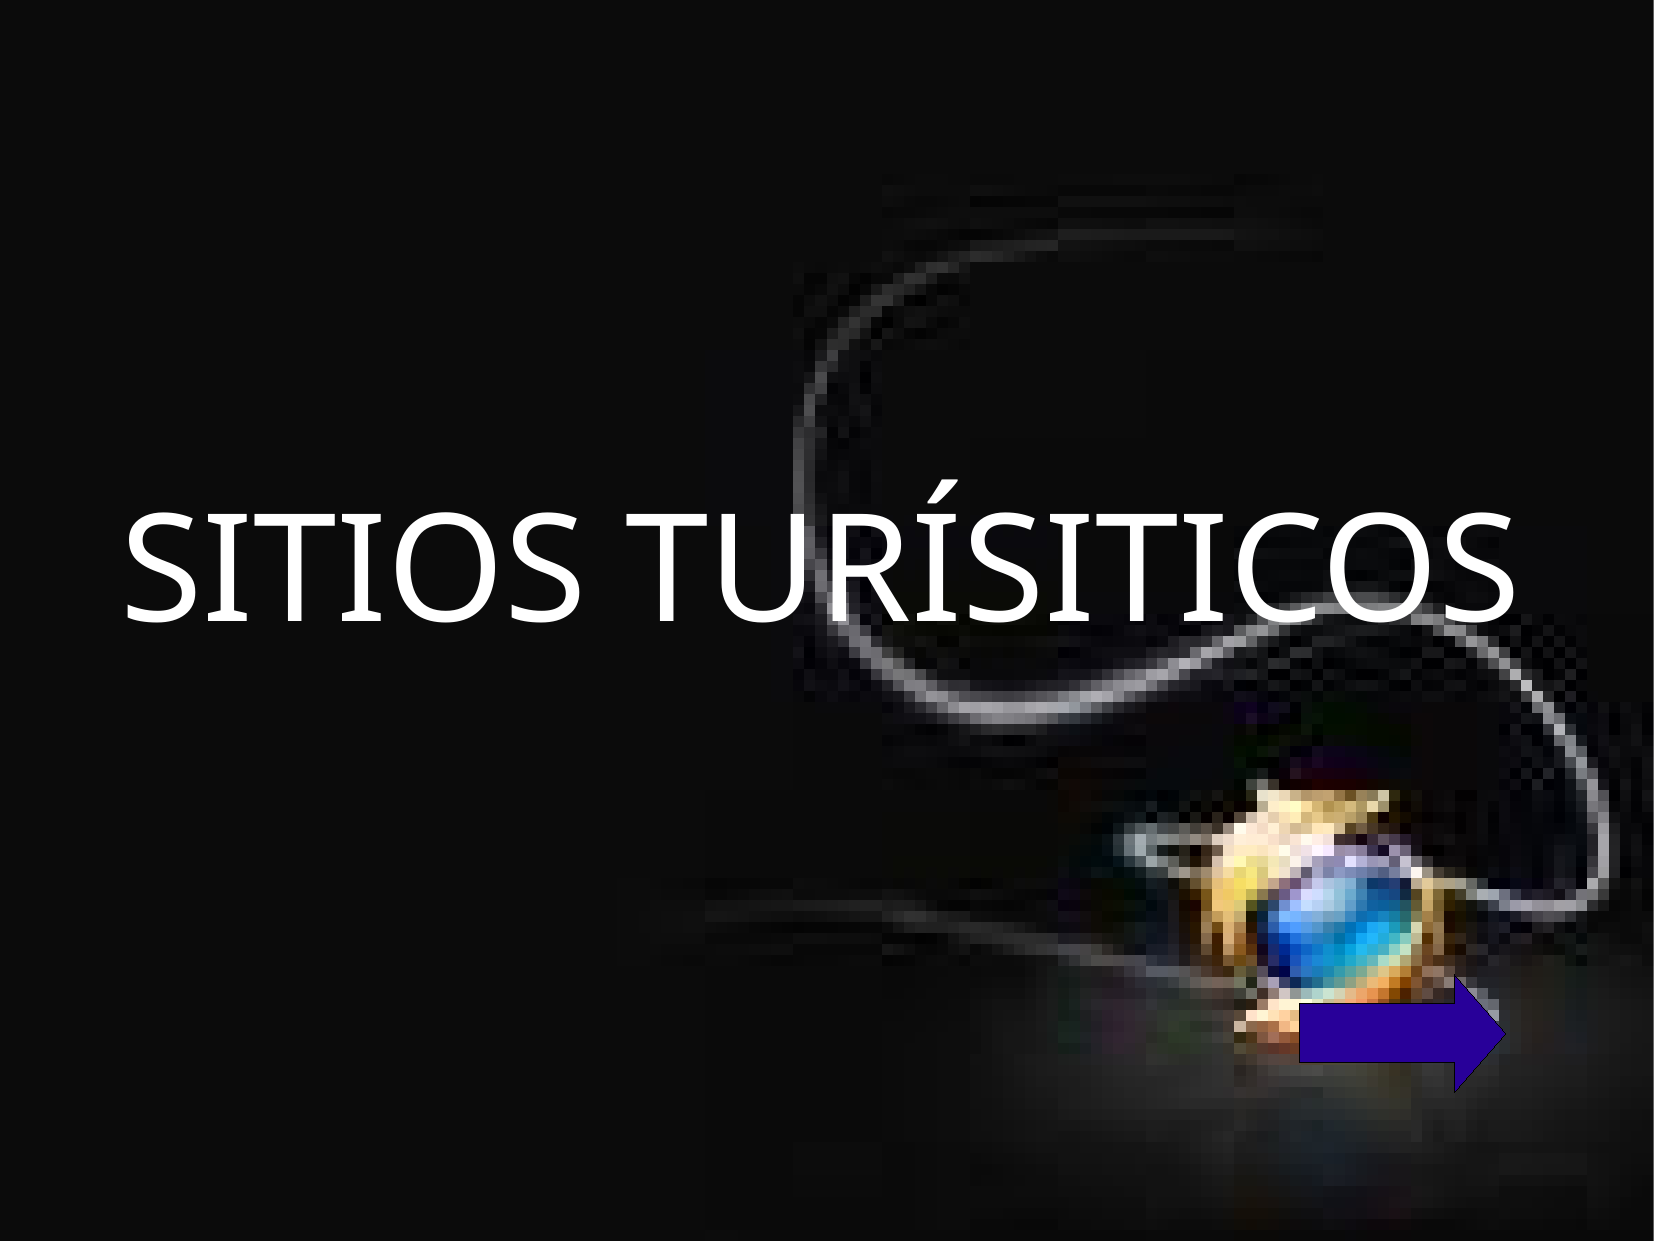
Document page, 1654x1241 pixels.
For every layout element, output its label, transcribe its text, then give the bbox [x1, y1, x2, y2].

subtitle SITIOS TURÍSITICOS [76, 33, 1565, 1093]
picture [0, 0, 1654, 1241]
text_box [1299, 974, 1506, 1093]
